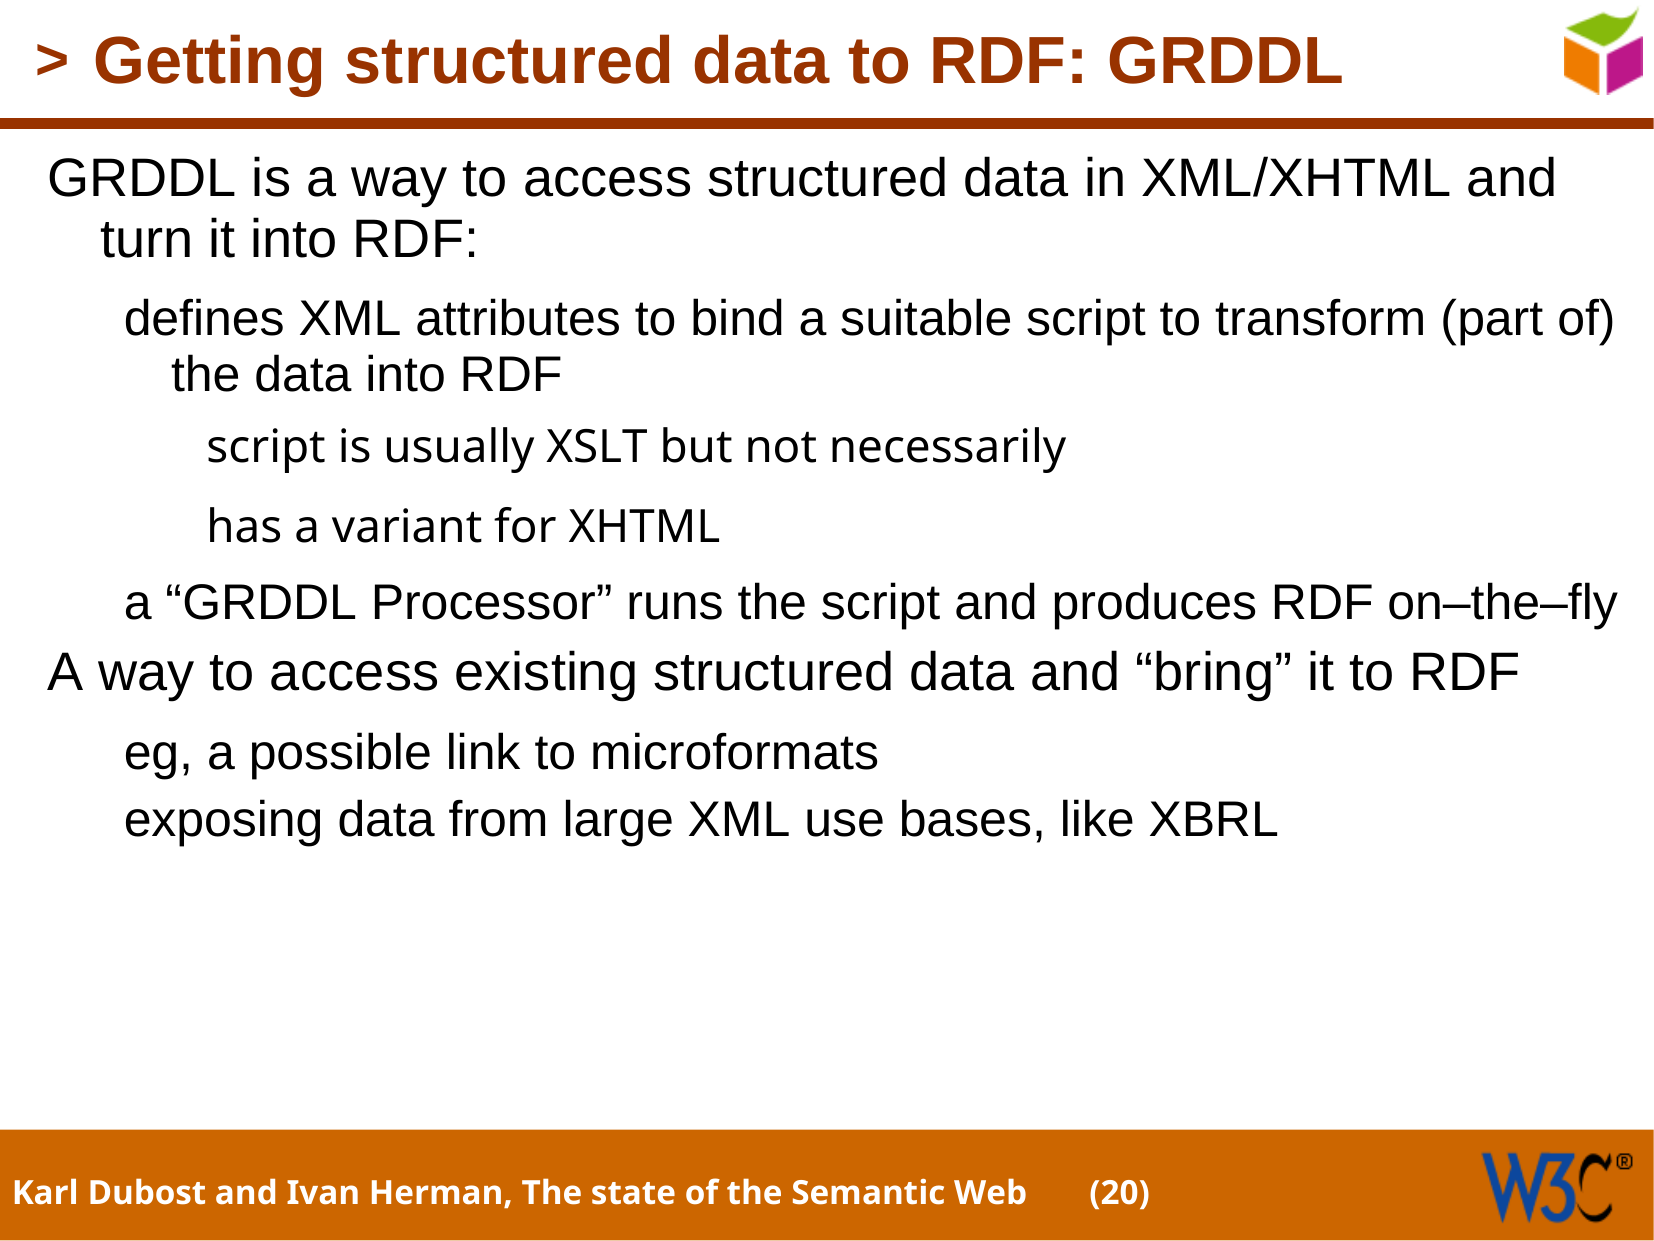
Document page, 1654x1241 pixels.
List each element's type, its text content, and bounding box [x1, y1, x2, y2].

list GRDDL is a way to access structured data in XML/XHTML and turn it into RDF: defines XML attributes to bind a suitable script to transform (part of) the data into RDF script is usually XSLT but not necessarily has a variant for XHTML a “GRDDL Processor” runs the script and produces RDF on–the–fly A way to access existing structured data and “bring” it to RDF eg, a possible link to microformats exposing data from large XML use bases, like XBRL [29, 147, 1624, 1119]
picture [1564, 5, 1643, 95]
picture [1477, 1149, 1639, 1228]
title Getting structured data to RDF: GRDDL [93, 7, 1493, 111]
